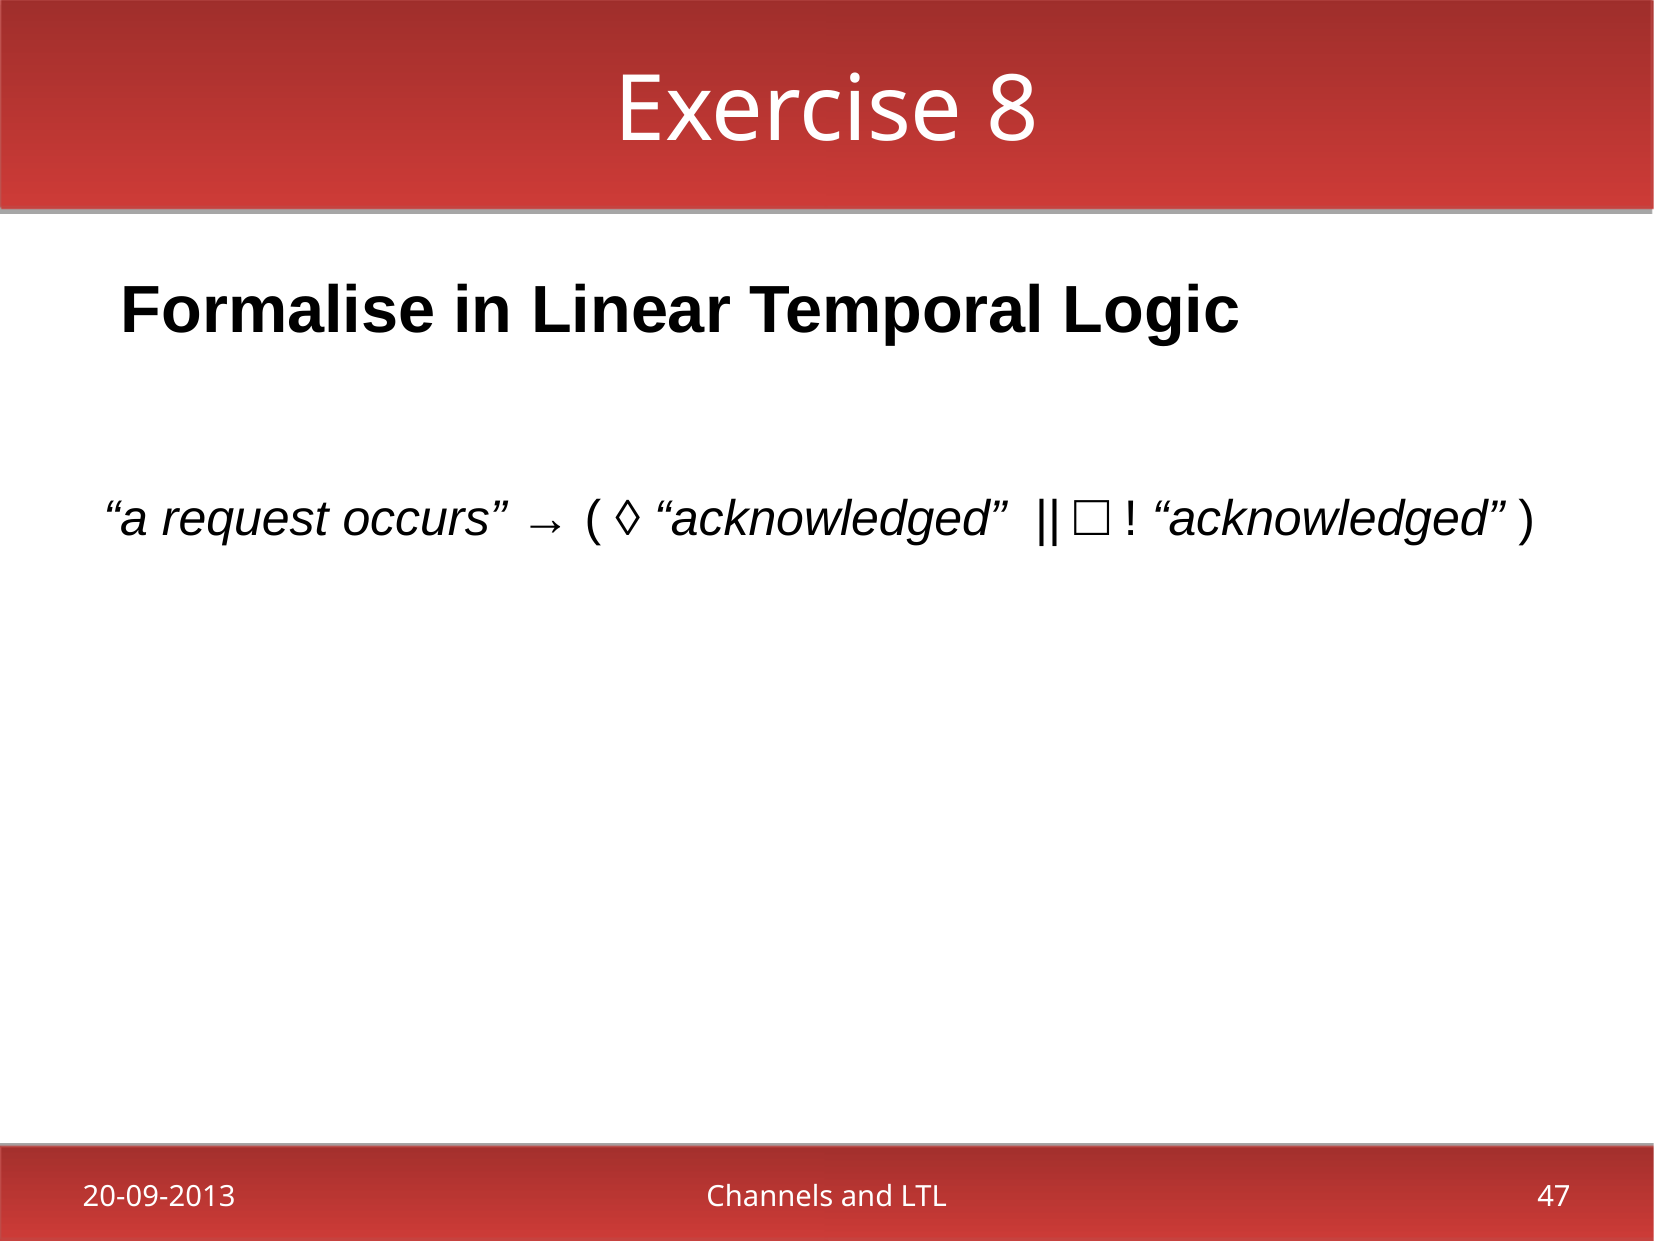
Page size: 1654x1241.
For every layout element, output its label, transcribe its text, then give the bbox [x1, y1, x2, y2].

title Exercise 8 [59, 31, 1595, 178]
text_box Formalise in Linear Temporal Logic [105, 264, 1259, 355]
text_box “a request occurs” → ( ◊ “acknowledged” || □ ! “acknowledged” ) [88, 442, 1565, 523]
picture [0, 0, 1654, 214]
picture [0, 1143, 1654, 1241]
